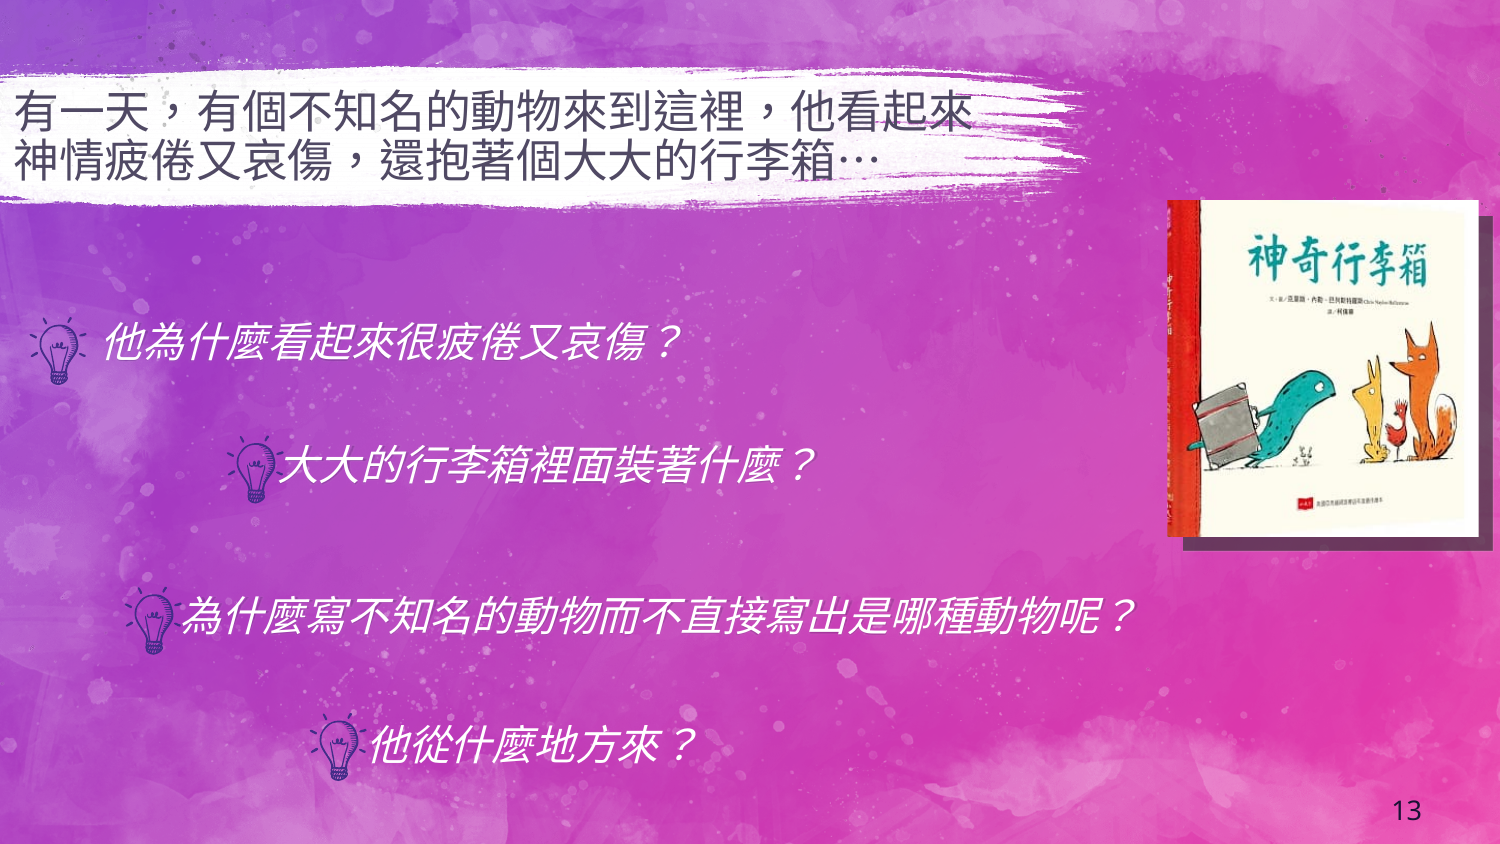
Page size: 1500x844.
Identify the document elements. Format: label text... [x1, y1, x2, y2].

picture [1167, 200, 1479, 537]
text_box [322, 713, 328, 721]
text_box [174, 602, 182, 607]
text_box [227, 470, 236, 476]
text_box [125, 621, 134, 627]
list 為什麼寫不知名的動物而不直接寫出是哪種動物呢？ [179, 581, 1424, 705]
text_box [29, 333, 37, 339]
text_box [239, 436, 245, 443]
text_box [124, 603, 132, 609]
text_box [236, 443, 276, 504]
text_box [310, 747, 319, 753]
text_box [79, 332, 87, 337]
title 有一天，有個不知名的動物來到這裡，他看起來 神情疲倦又哀傷，還抱著個大大的行李箱… [13, 76, 1236, 200]
text_box [226, 452, 234, 457]
text_box [39, 324, 79, 386]
list 他為什麼看起來很疲倦又哀傷？ [100, 308, 862, 432]
text_box [137, 587, 143, 594]
text_box [134, 594, 174, 655]
text_box 他從什麼地方來？ [366, 700, 820, 794]
text_box [30, 351, 38, 357]
list 大大的行李箱裡面裝著什麼？ [277, 431, 1138, 553]
text_box [319, 720, 359, 782]
text_box [359, 728, 367, 733]
text_box [42, 317, 48, 325]
text_box [309, 729, 317, 735]
text_box 13 [1391, 779, 1482, 844]
